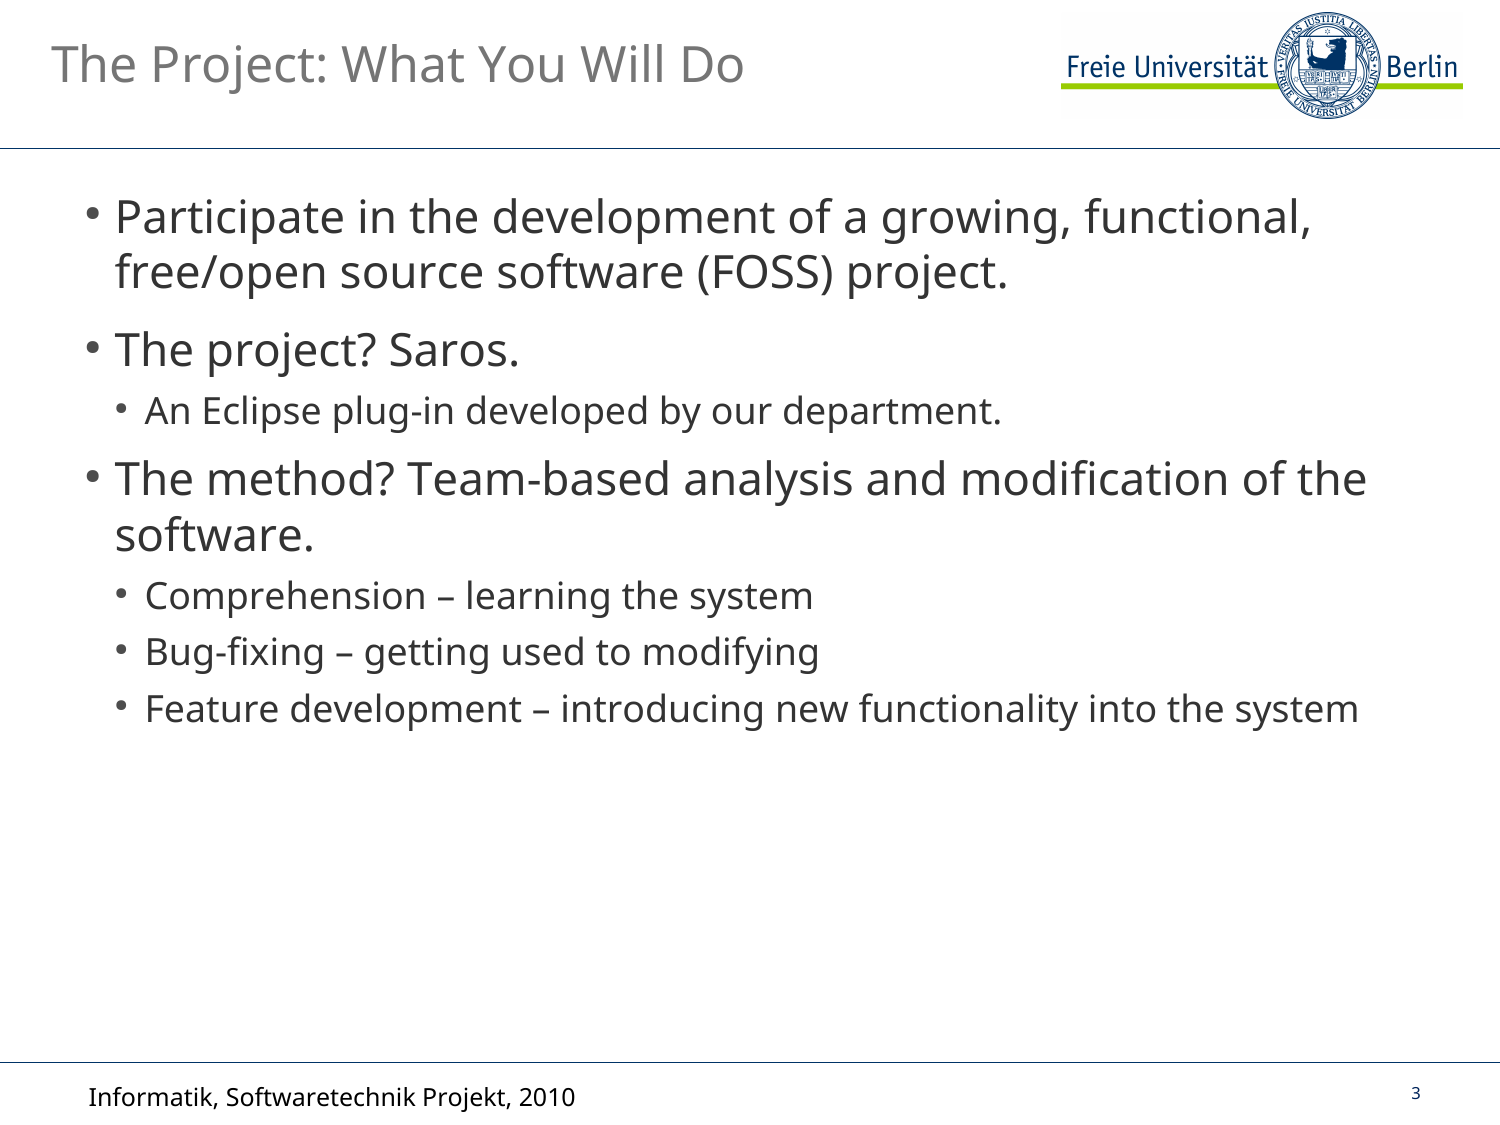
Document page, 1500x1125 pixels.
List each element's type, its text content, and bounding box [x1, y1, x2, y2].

title The Project: What You Will Do [51, 37, 1238, 93]
picture [1061, 12, 1463, 119]
list Participate in the development of a growing, functional, free/open source software (FOSS) project. The project? Saros. An Eclipse plug-in developed by our department. The method? Team-based analysis and modification of the software. Comprehension – learning the system Bug-fixing – getting used to modifying Feature development – introducing new functionality into the system [54, 187, 1426, 931]
